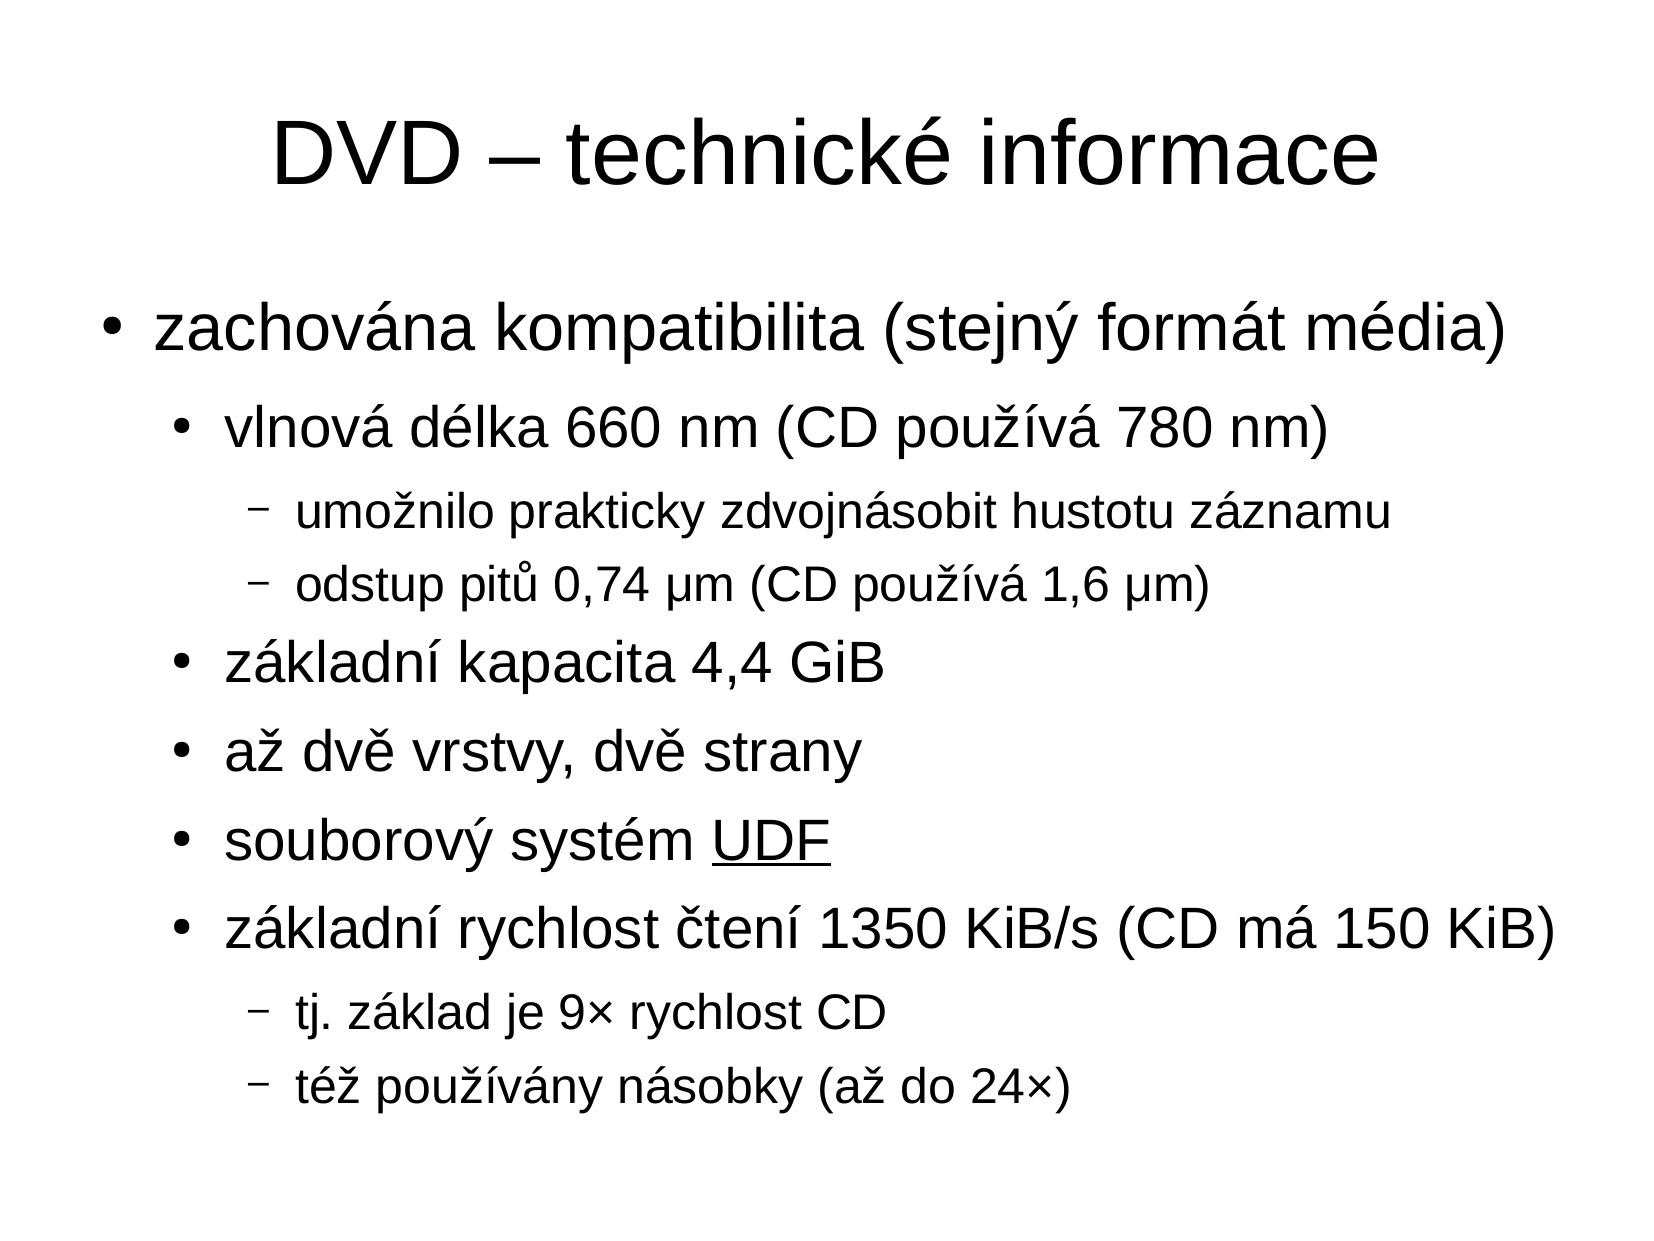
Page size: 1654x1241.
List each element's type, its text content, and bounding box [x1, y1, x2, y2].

title DVD – technické informace [82, 56, 1571, 250]
list zachována kompatibilita (stejný formát média) vlnová délka 660 nm (CD používá 780 nm) umožnilo prakticky zdvojnásobit hustotu záznamu odstup pitů 0,74 μm (CD používá 1,6 μm) základní kapacita 4,4 GiB až dvě vrstvy, dvě strany souborový systém UDF základní rychlost čtení 1350 KiB/s (CD má 150 KiB) tj. základ je 9× rychlost CD též používány násobky (až do 24×) [82, 290, 1571, 1094]
